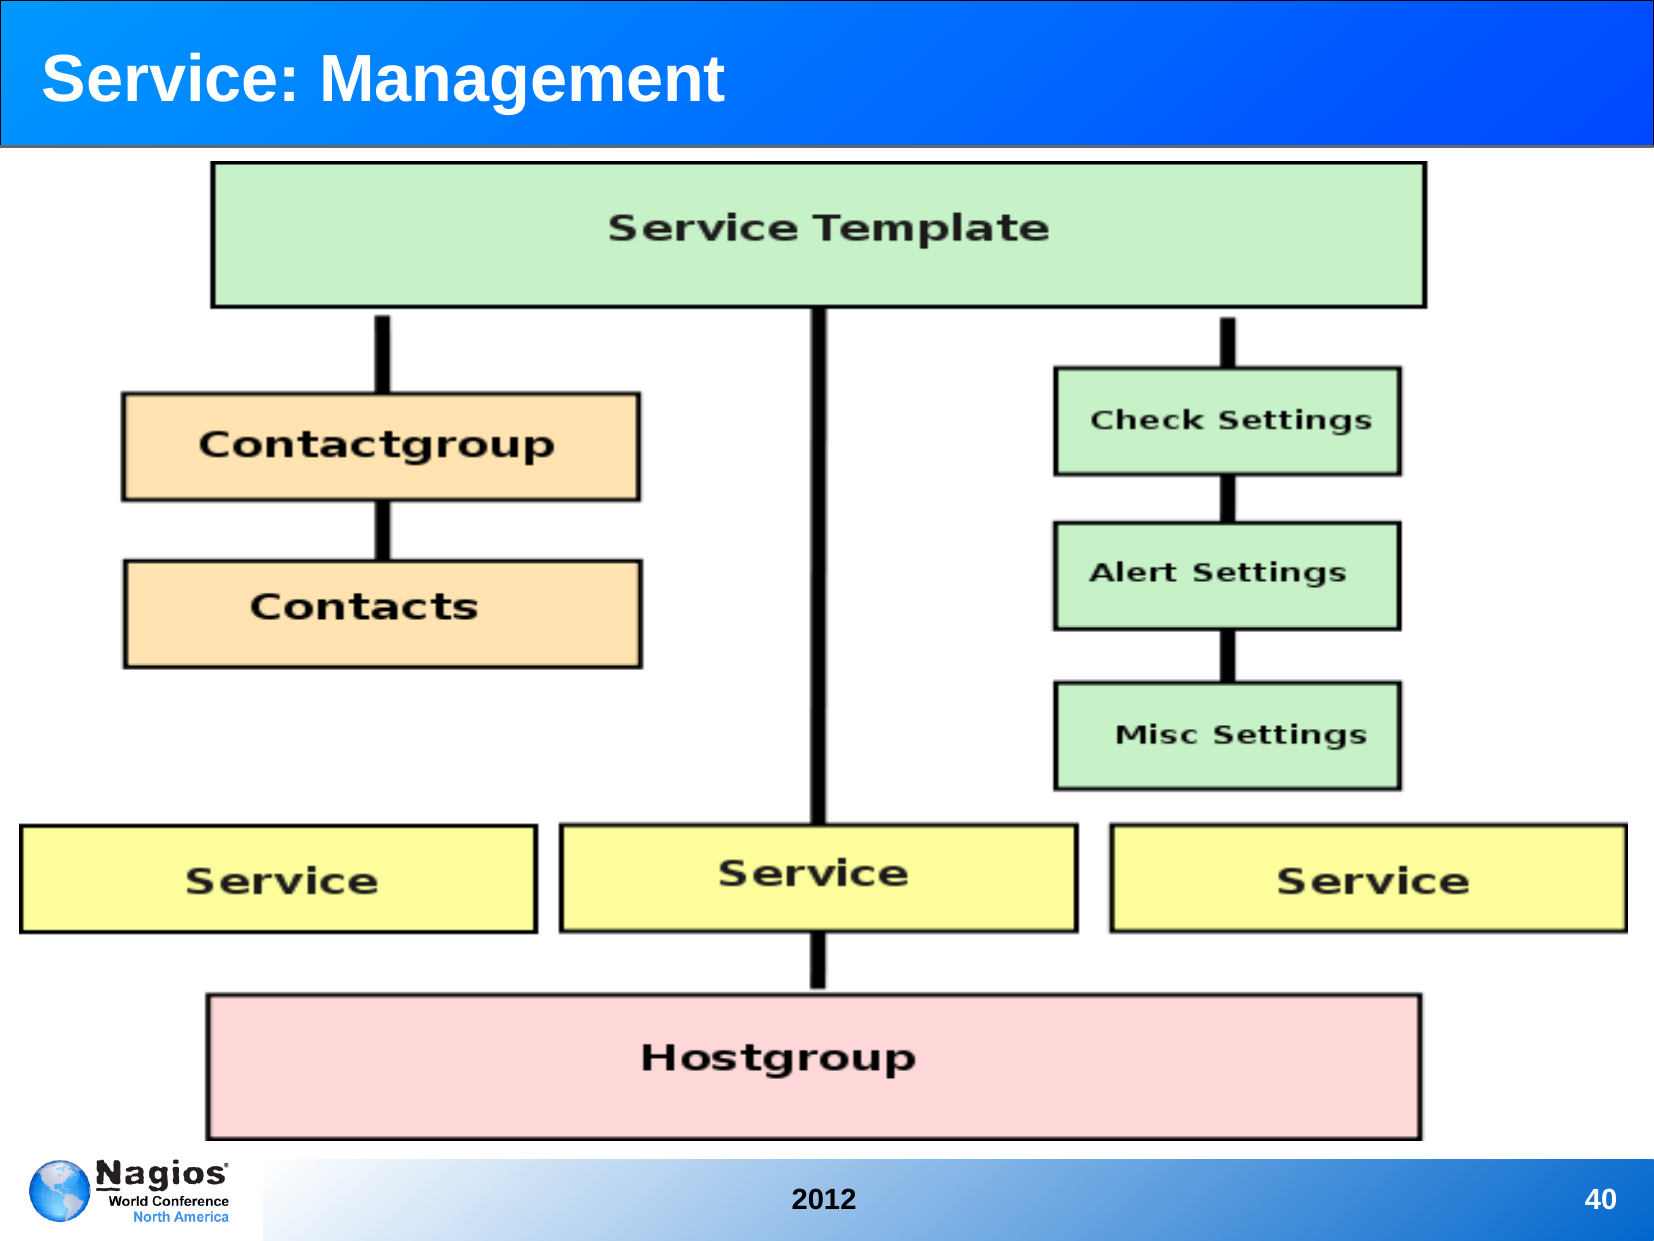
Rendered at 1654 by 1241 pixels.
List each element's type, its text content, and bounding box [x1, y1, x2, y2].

picture [19, 161, 1628, 1141]
picture [29, 1159, 229, 1235]
title Service: Management [41, 36, 1530, 120]
